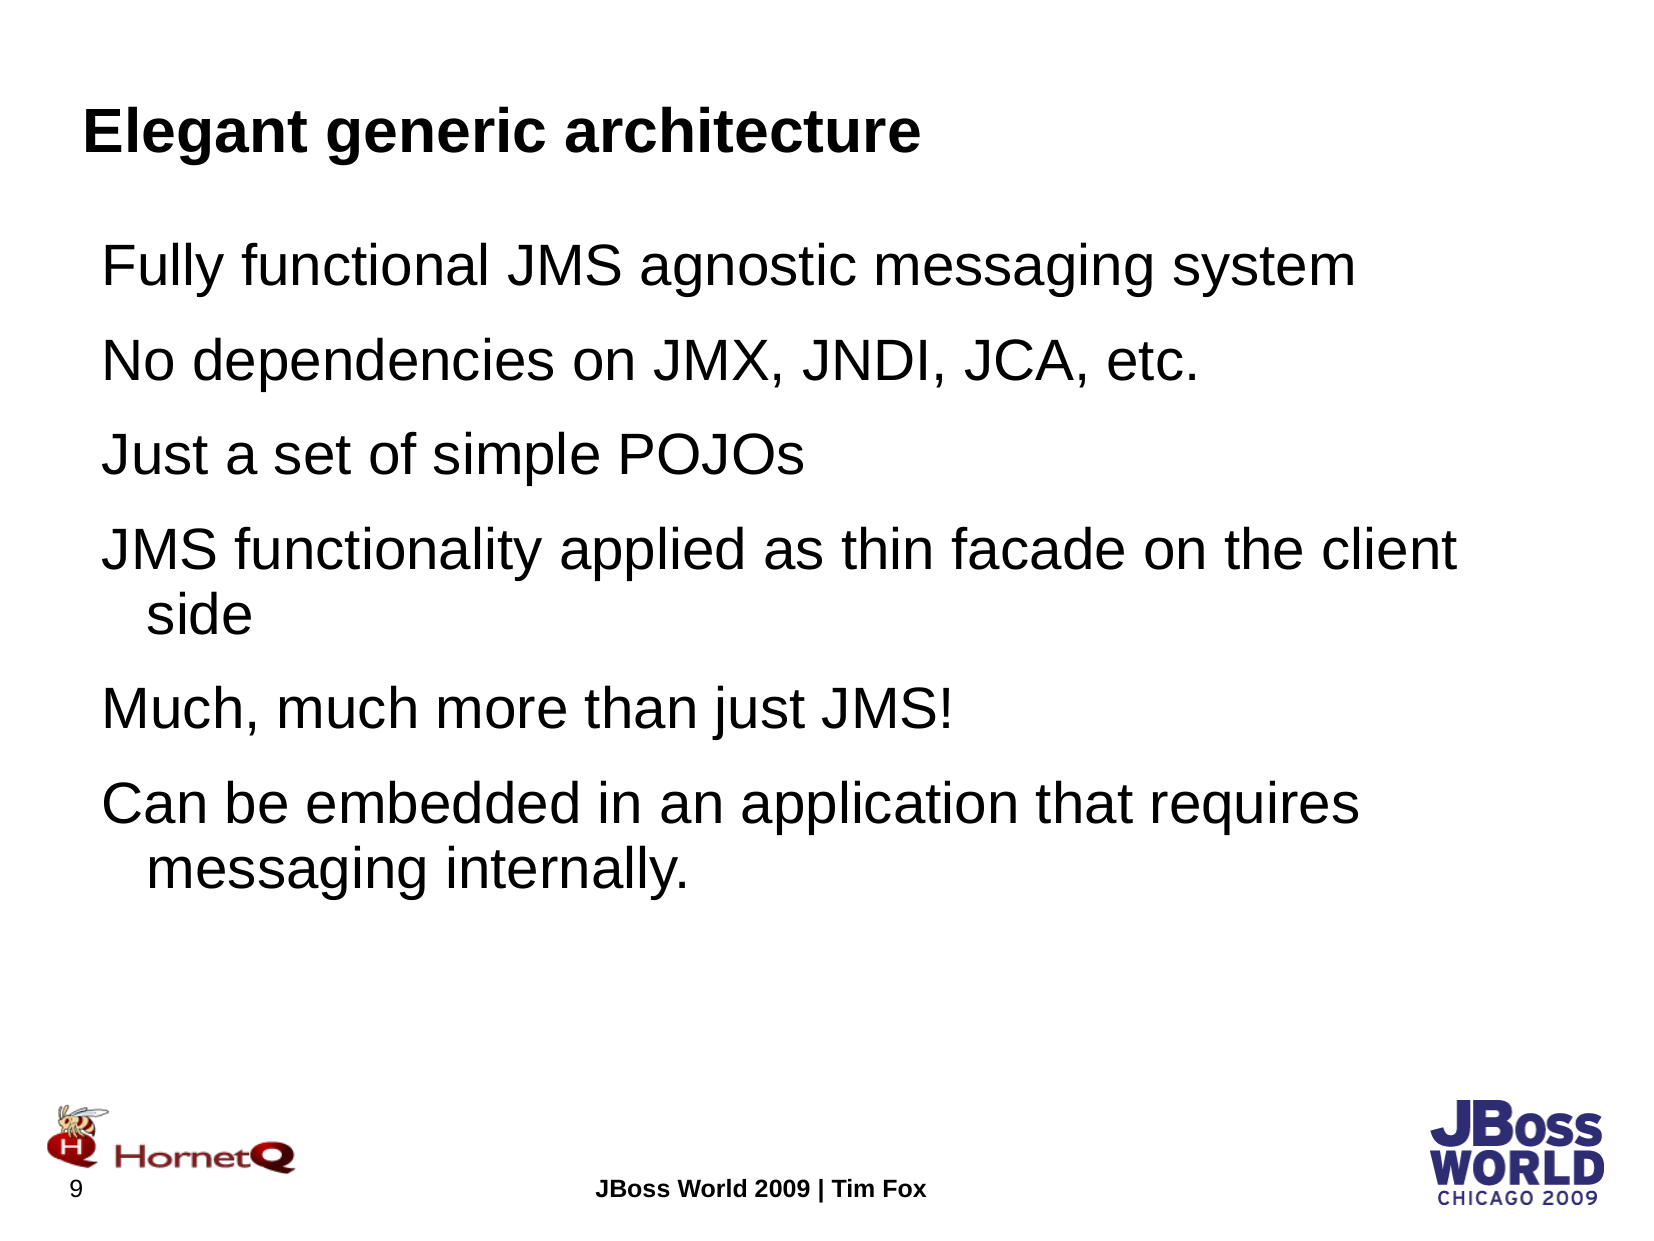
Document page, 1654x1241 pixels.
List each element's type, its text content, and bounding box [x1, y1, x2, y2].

picture [46, 1101, 297, 1177]
title Elegant generic architecture [82, 37, 1571, 226]
list Fully functional JMS agnostic messaging system No dependencies on JMX, JNDI, JCA, etc. Just a set of simple POJOs JMS functionality applied as thin facade on the client side Much, much more than just JMS! Can be embedded in an application that requires messaging internally. [86, 232, 1576, 1073]
picture [1430, 1099, 1604, 1212]
